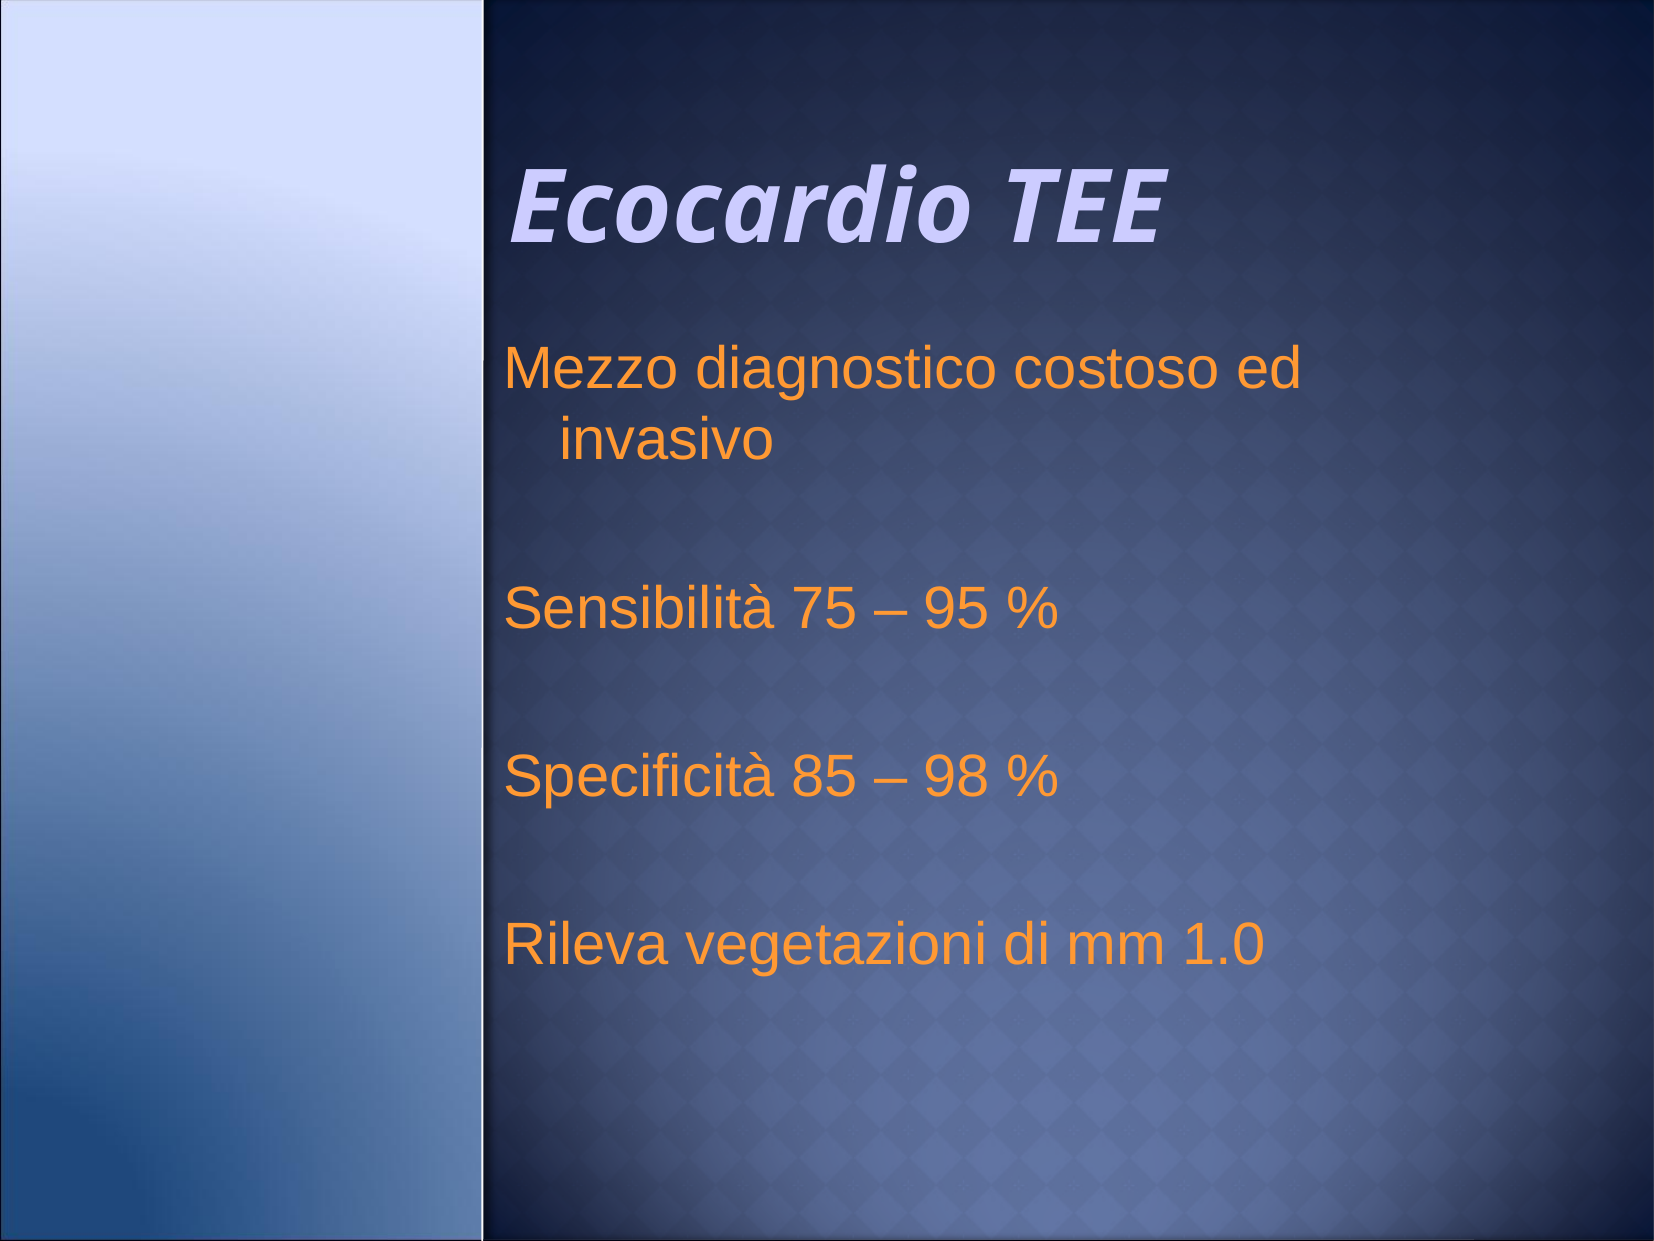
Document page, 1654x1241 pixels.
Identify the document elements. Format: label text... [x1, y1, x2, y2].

picture [484, 0, 1654, 1241]
title Ecocardio TEE [501, 72, 1391, 263]
picture [0, 0, 481, 1241]
list Mezzo diagnostico costoso ed invasivo Sensibilità 75 – 95 % Specificità 85 – 98 % Rileva vegetazioni di mm 1.0 [488, 320, 1391, 1166]
